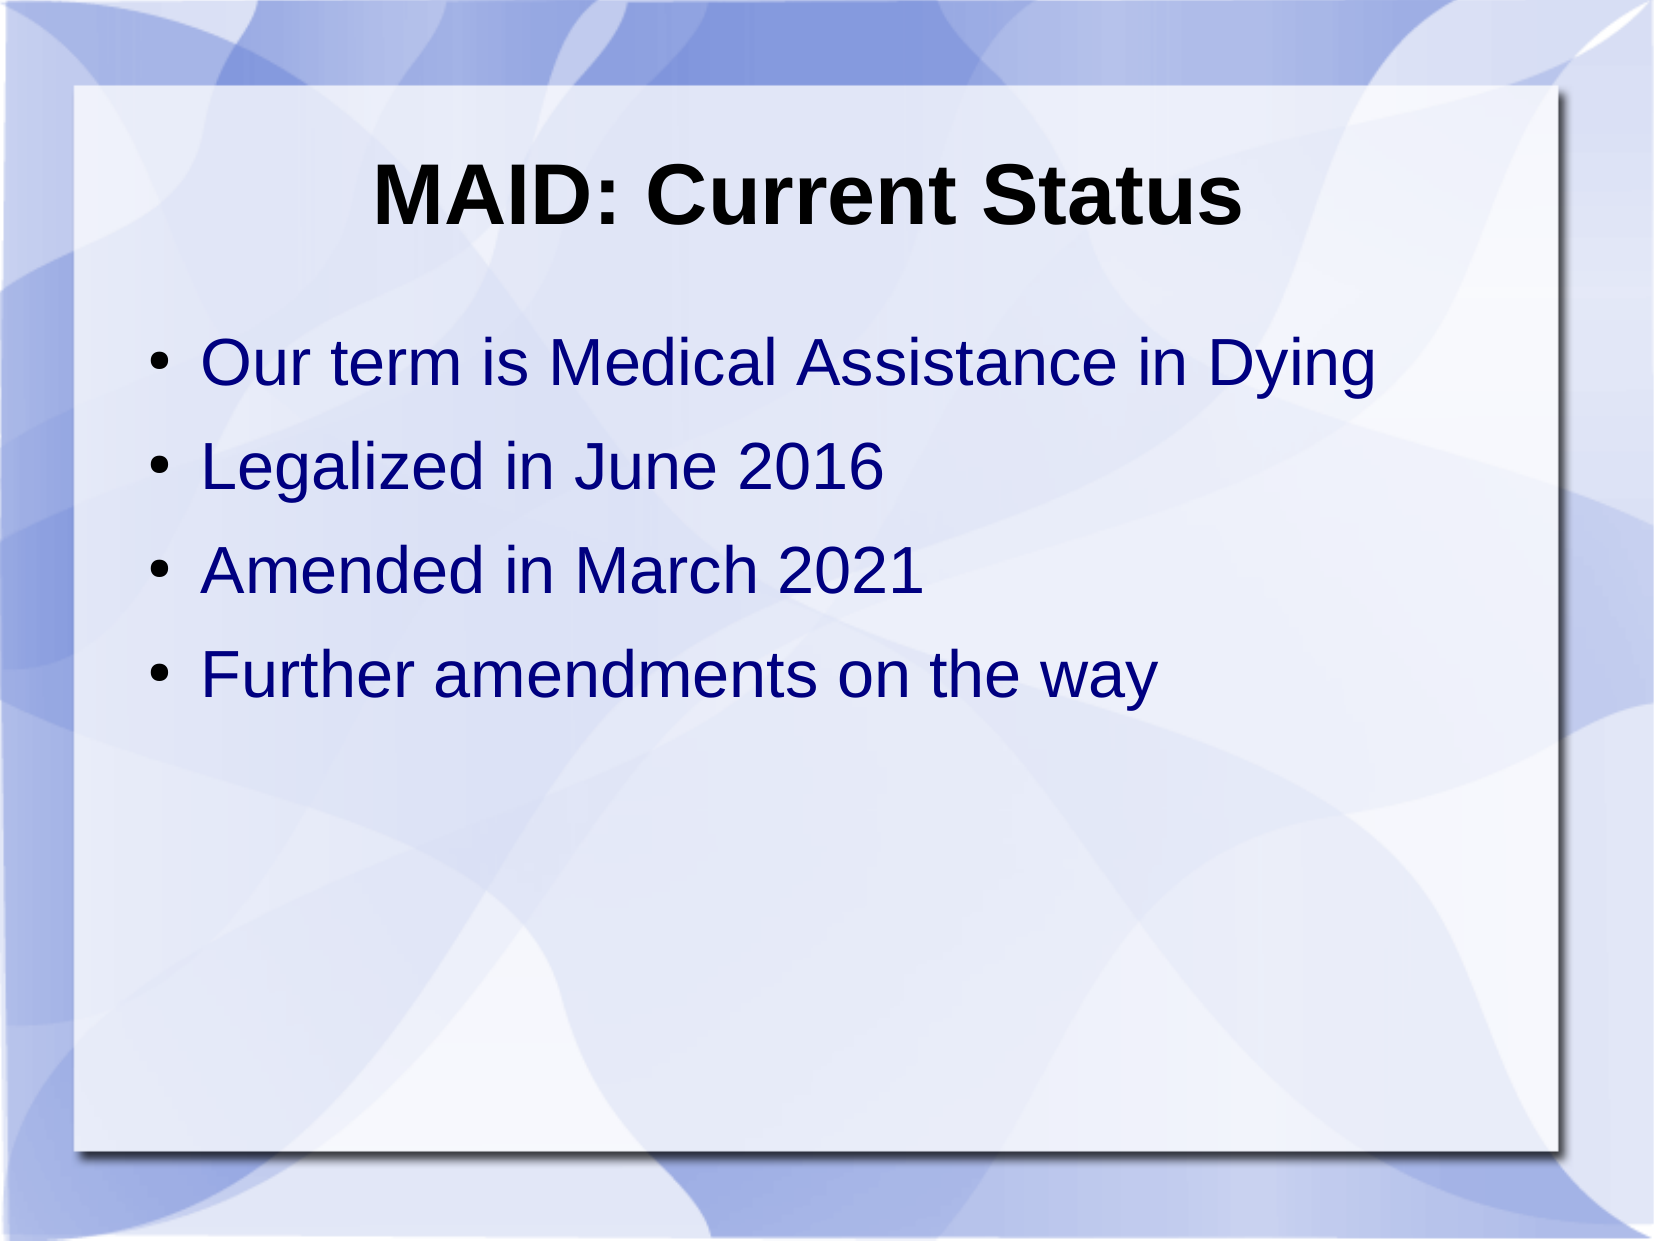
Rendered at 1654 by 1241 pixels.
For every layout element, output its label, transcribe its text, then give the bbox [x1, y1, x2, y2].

picture [0, 0, 1654, 1241]
list Our term is Medical Assistance in Dying Legalized in June 2016 Amended in March 2021 Further amendments on the way [129, 324, 1489, 975]
title MAID: Current Status [82, 90, 1536, 298]
